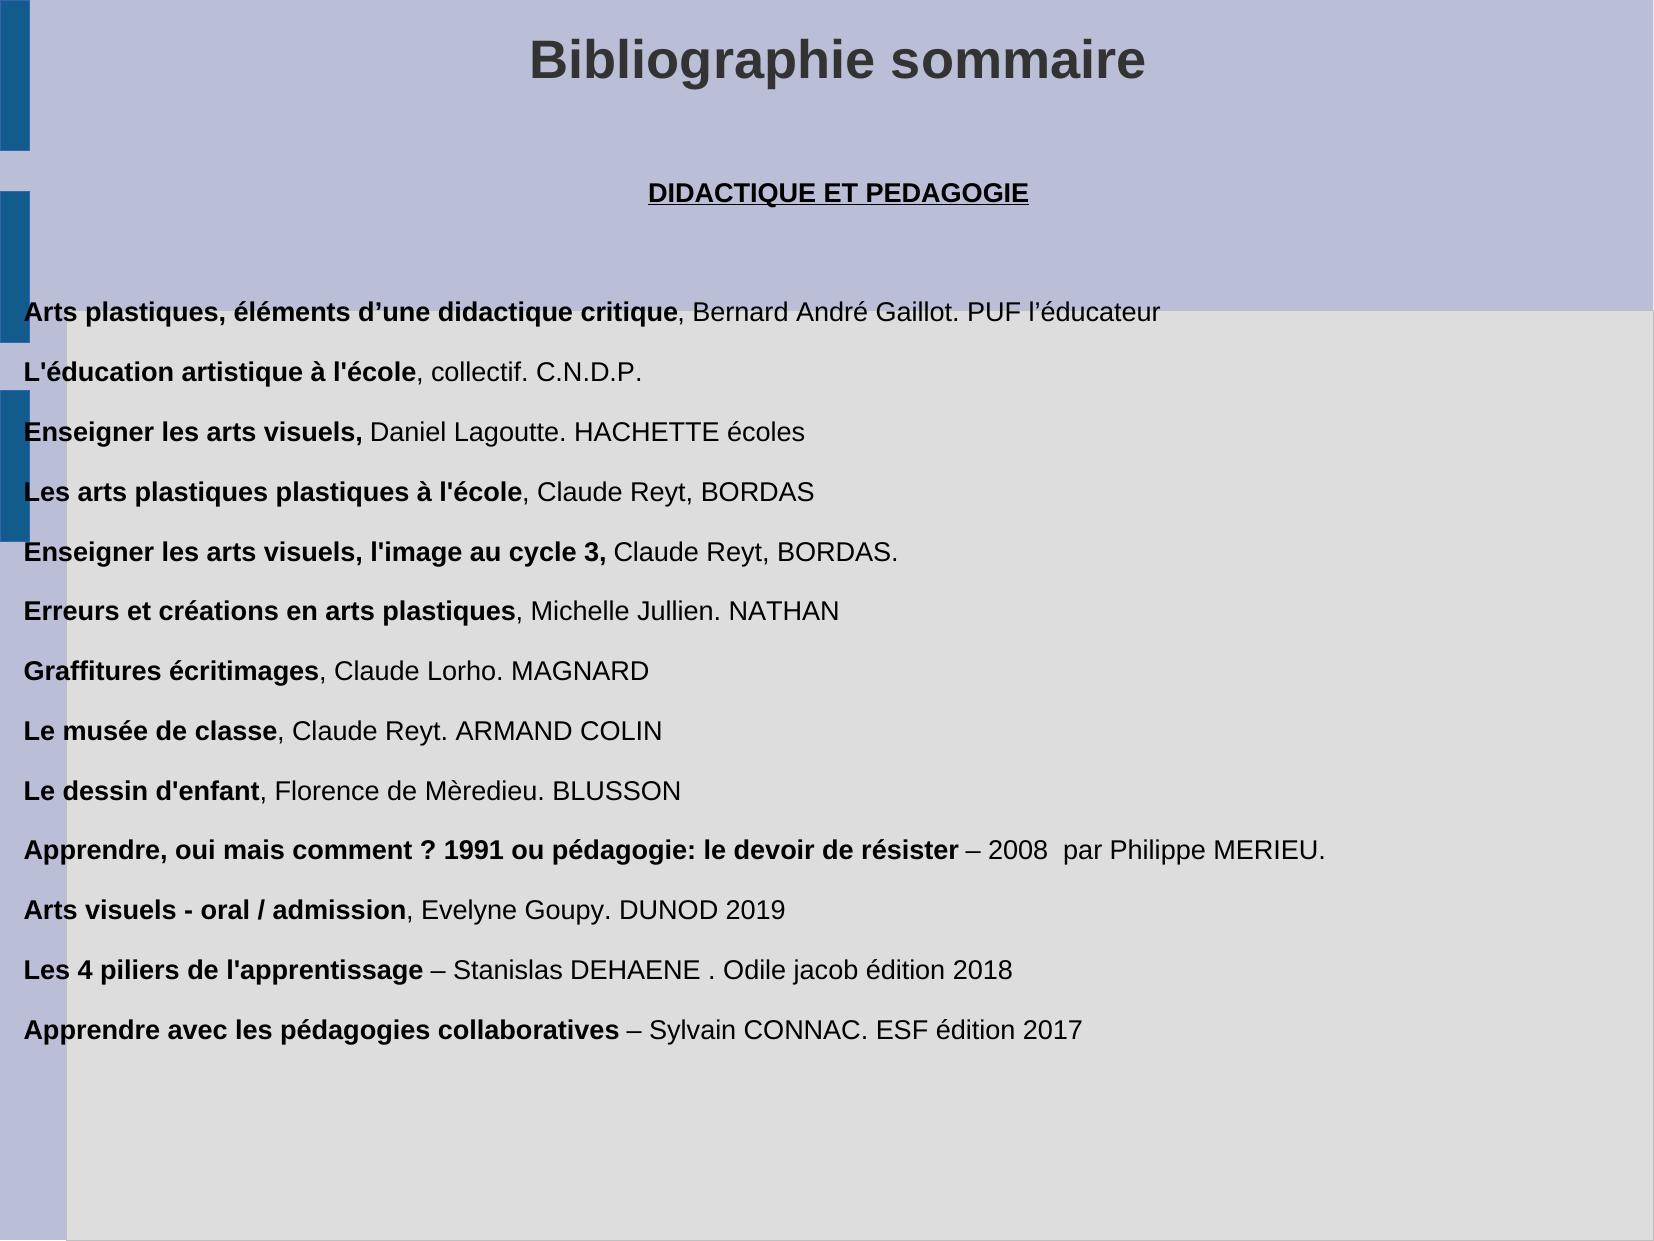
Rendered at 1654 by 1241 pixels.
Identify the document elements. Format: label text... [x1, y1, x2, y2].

list DIDACTIQUE ET PEDAGOGIE Arts plastiques, éléments d’une didactique critique, Bernard André Gaillot. PUF l’éducateur L'éducation artistique à l'école, collectif. C.N.D.P. Enseigner les arts visuels, Daniel Lagoutte. HACHETTE écoles Les arts plastiques plastiques à l'école, Claude Reyt, BORDAS Enseigner les arts visuels, l'image au cycle 3, Claude Reyt, BORDAS. Erreurs et créations en arts plastiques, Michelle Jullien. NATHAN Graffitures écritimages, Claude Lorho. MAGNARD Le musée de classe, Claude Reyt. ARMAND COLIN Le dessin d'enfant, Florence de Mèredieu. BLUSSON Apprendre, oui mais comment ? 1991 ou pédagogie: le devoir de résister – 2008 par Philippe MERIEU. Arts visuels - oral / admission, Evelyne Goupy. DUNOD 2019 Les 4 piliers de l'apprentissage – Stanislas DEHAENE . Odile jacob édition 2018 Apprendre avec les pédagogies collaboratives – Sylvain CONNAC. ESF édition 2017 [23, 118, 1654, 1225]
title Bibliographie sommaire [94, 25, 1583, 95]
